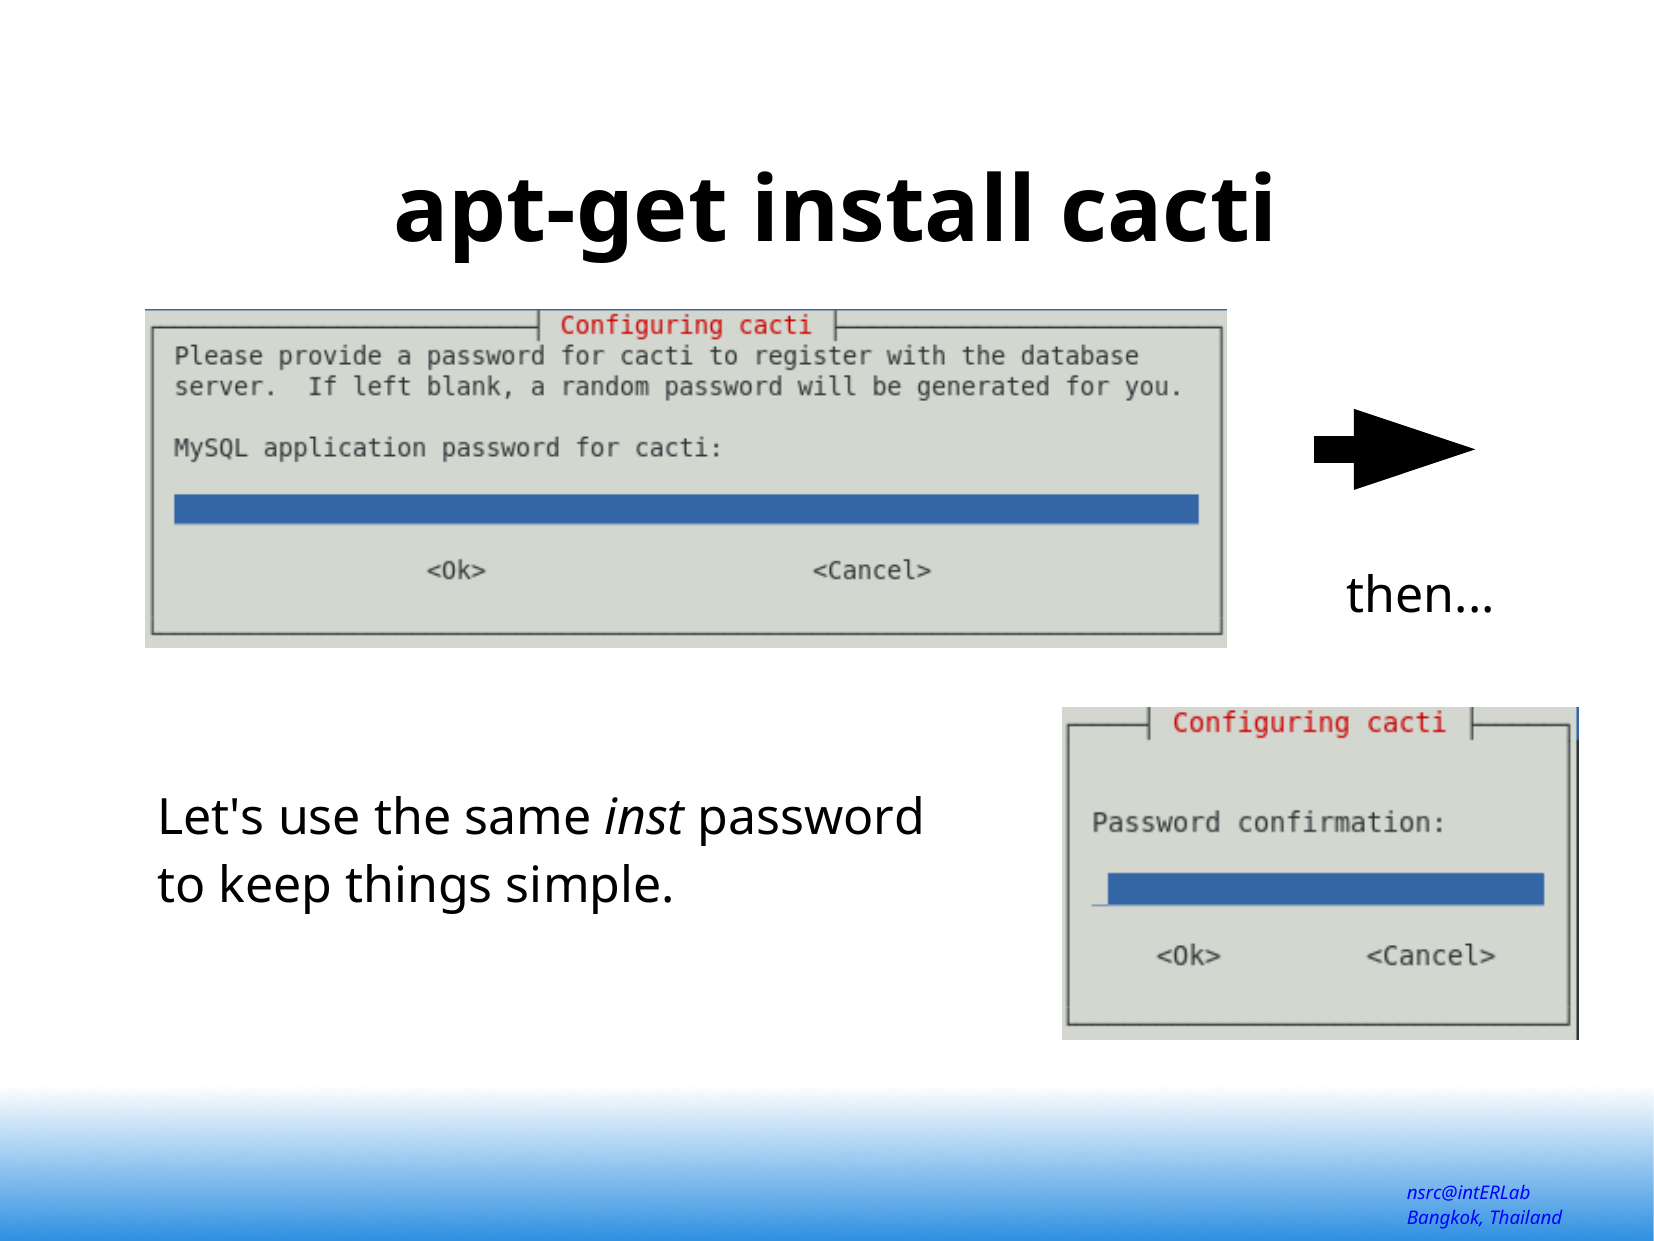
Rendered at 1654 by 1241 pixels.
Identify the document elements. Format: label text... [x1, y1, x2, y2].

text_box then... [1332, 545, 1554, 634]
picture [0, 1083, 1654, 1241]
text_box Let's use the same inst password to keep things simple. [143, 767, 960, 1003]
title apt-get install cacti [121, 102, 1534, 310]
picture [1062, 707, 1579, 1040]
picture [145, 309, 1227, 648]
